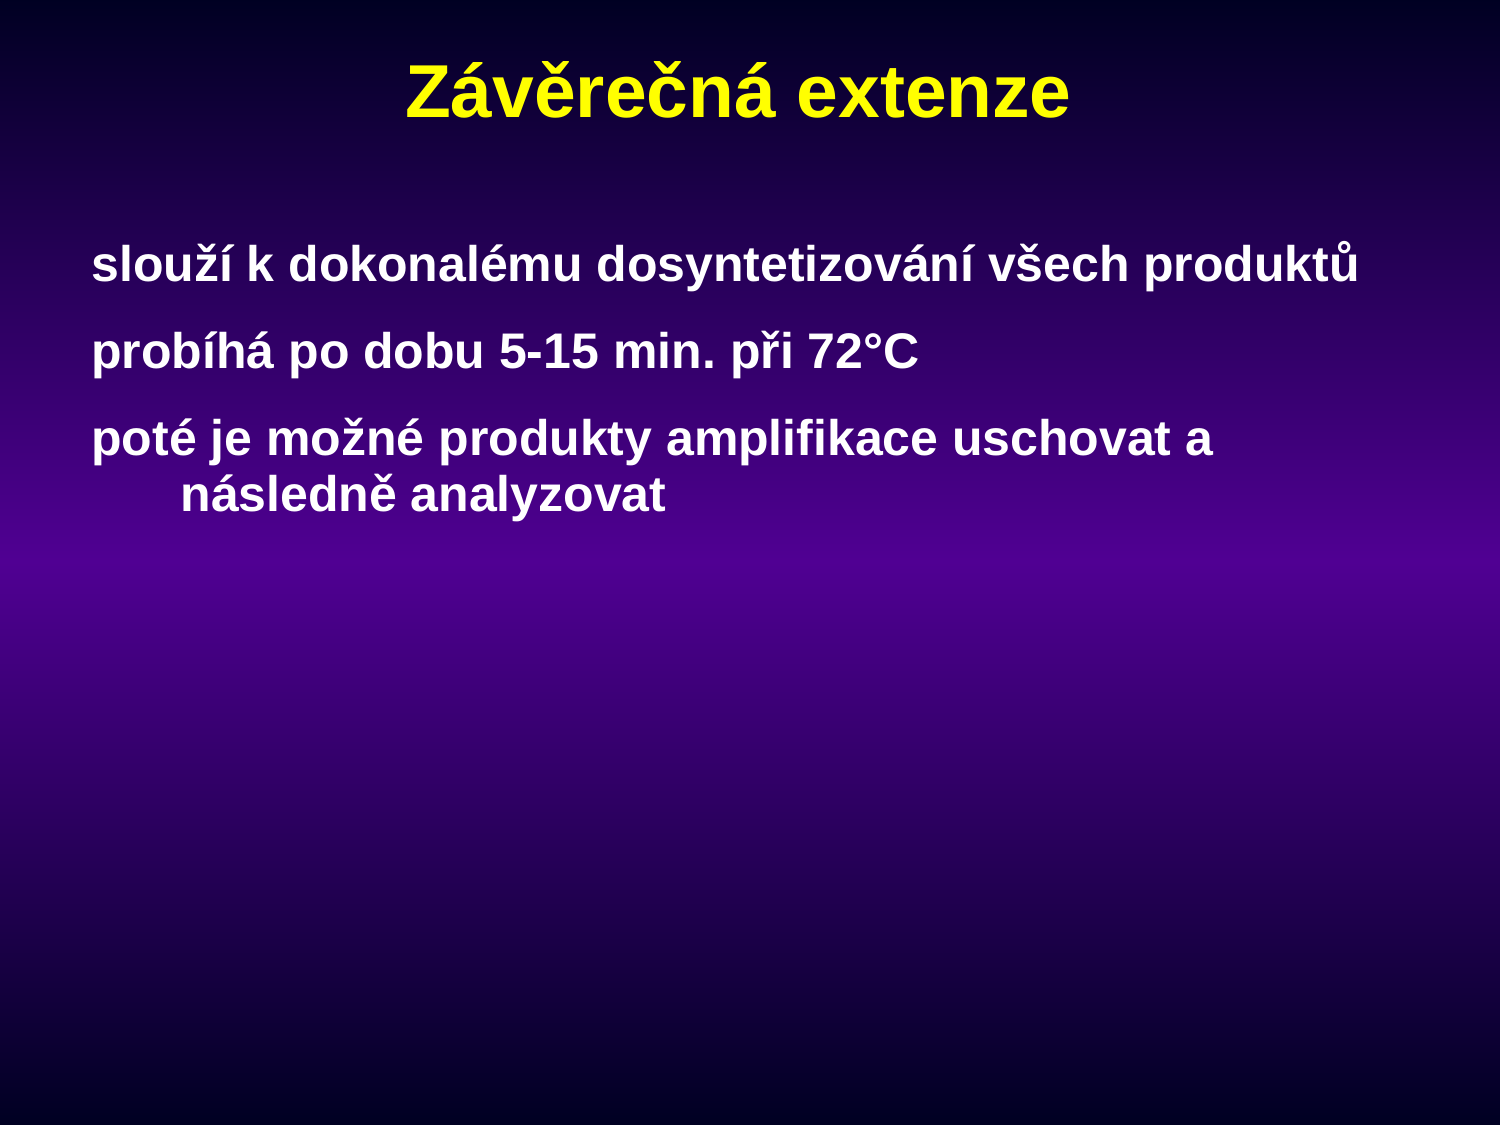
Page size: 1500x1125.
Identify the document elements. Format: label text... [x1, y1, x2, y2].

text_box slouží k dokonalému dosyntetizování všech produktů probíhá po dobu 5-15 min. při 72°C poté je možné produkty amplifikace uschovat a následně analyzovat [76, 228, 1447, 530]
title Závěrečná extenze [64, 35, 1413, 149]
